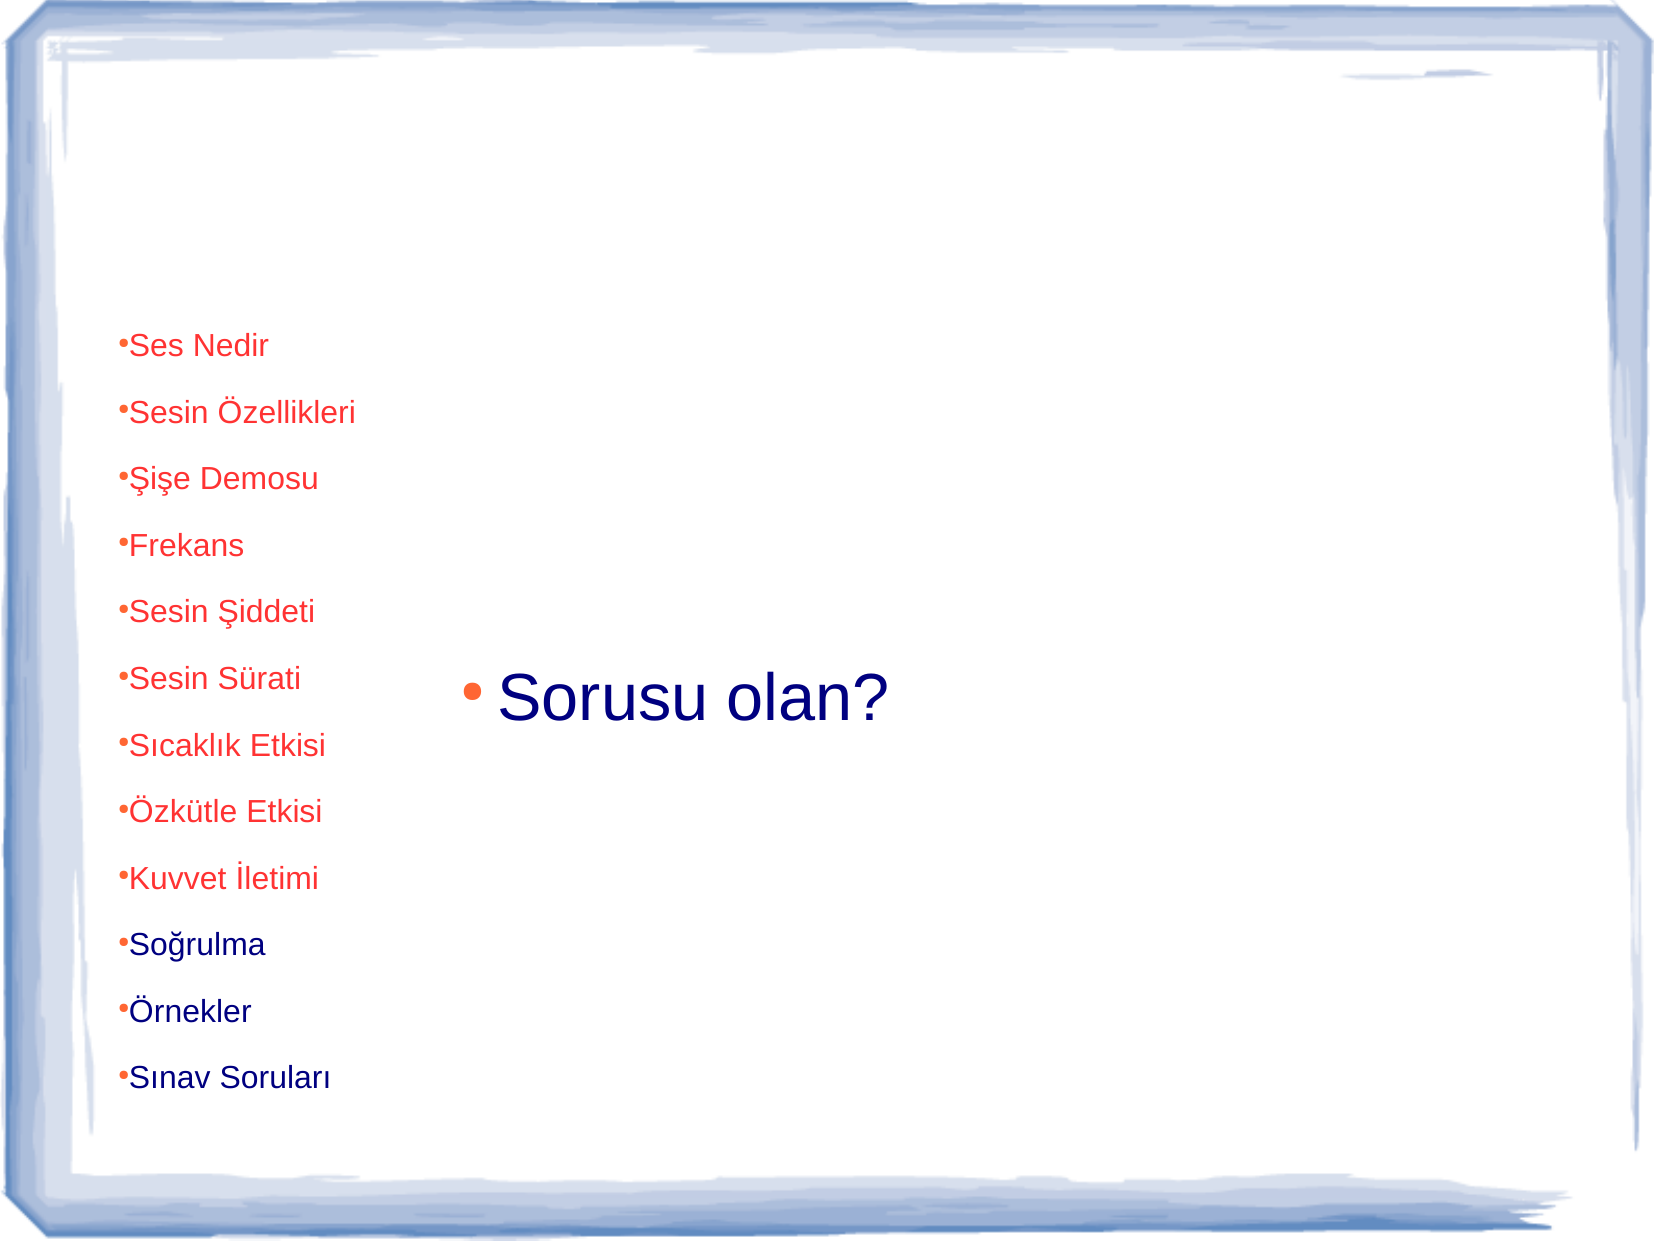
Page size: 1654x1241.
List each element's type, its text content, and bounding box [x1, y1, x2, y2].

list Sorusu olan? [460, 324, 1572, 1004]
list Ses Nedir Sesin Özellikleri Şişe Demosu Frekans Sesin Şiddeti Sesin Sürati Sıcaklık Etkisi Özkütle Etkisi Kuvvet İletimi Soğrulma Örnekler Sınav Soruları [118, 324, 438, 1097]
